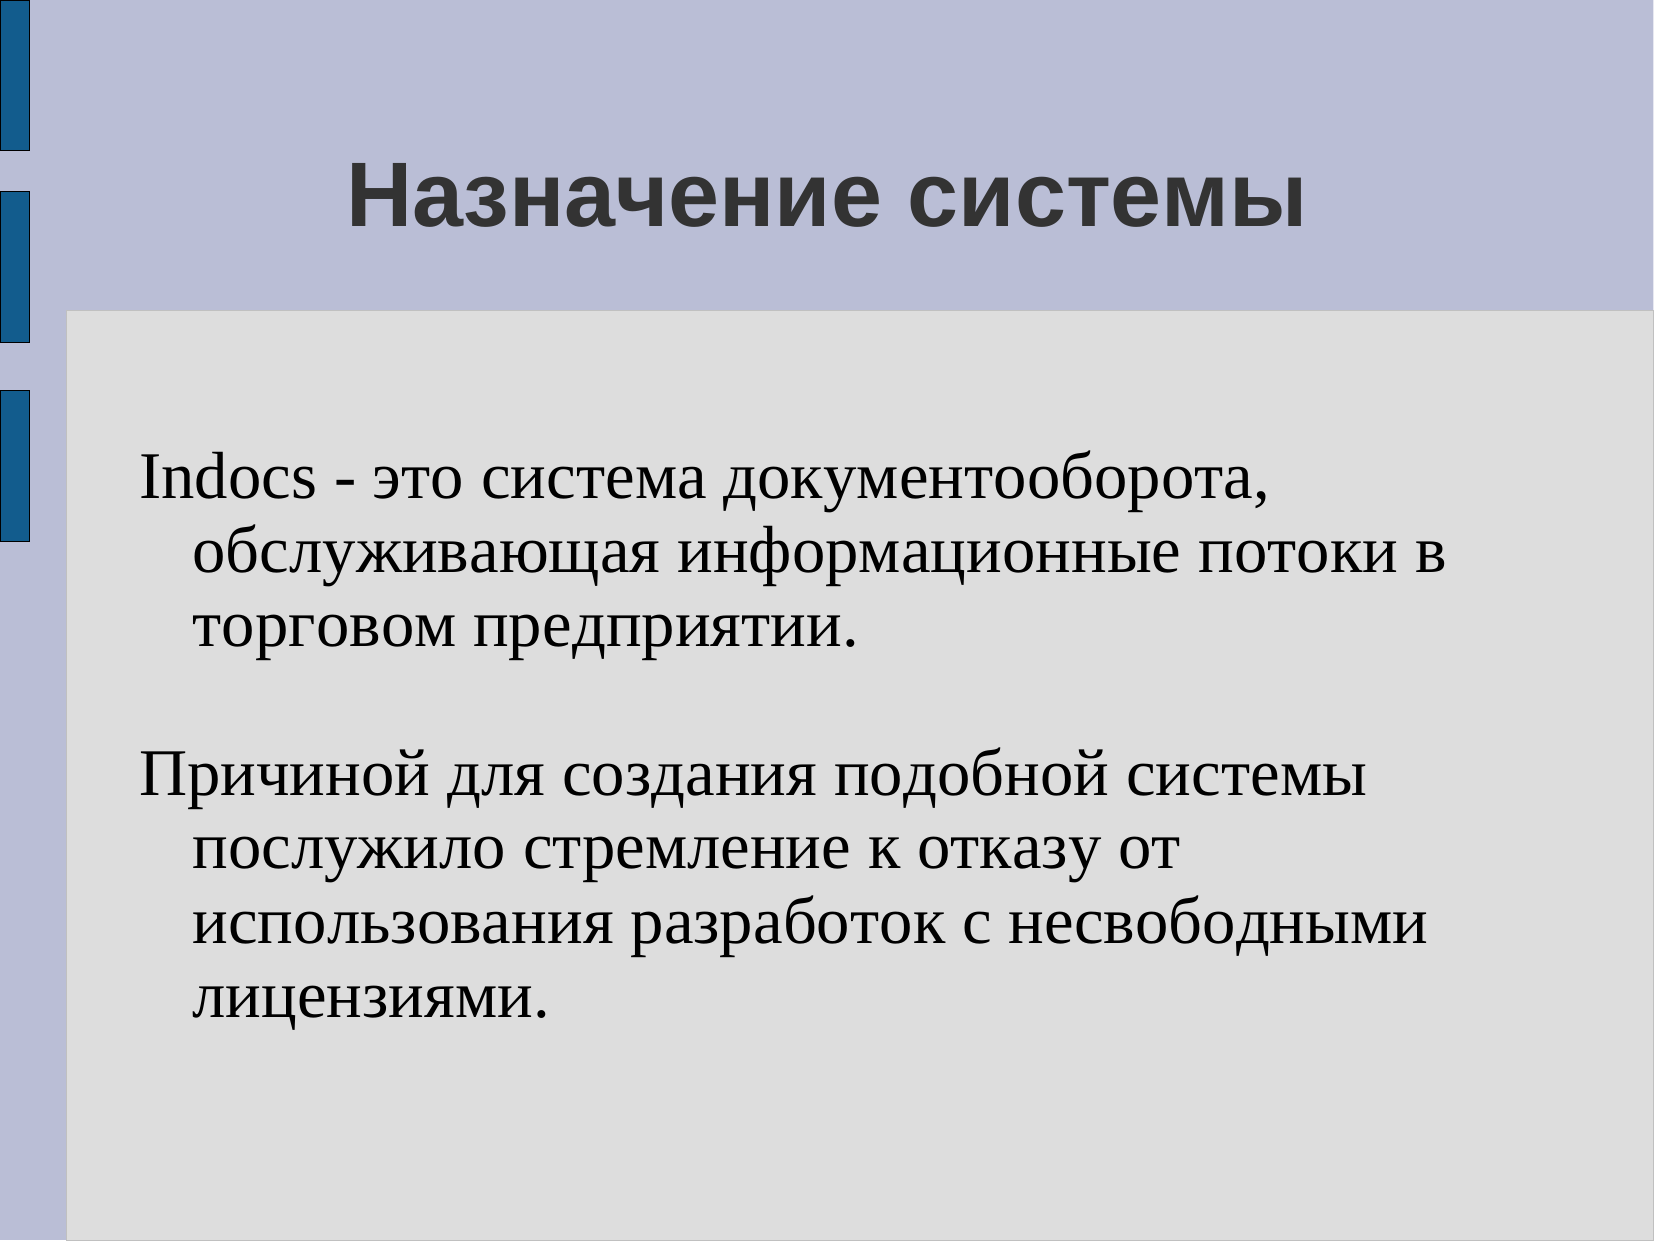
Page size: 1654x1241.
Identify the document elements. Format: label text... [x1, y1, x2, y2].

subtitle Indocs - это система документооборота, обслуживающая информационные потоки в торговом предприятии. Причиной для создания подобной системы послужило стремление к отказу от использования разработок с несвободными лицензиями. [121, 344, 1534, 1127]
title Назначение системы [121, 91, 1534, 299]
